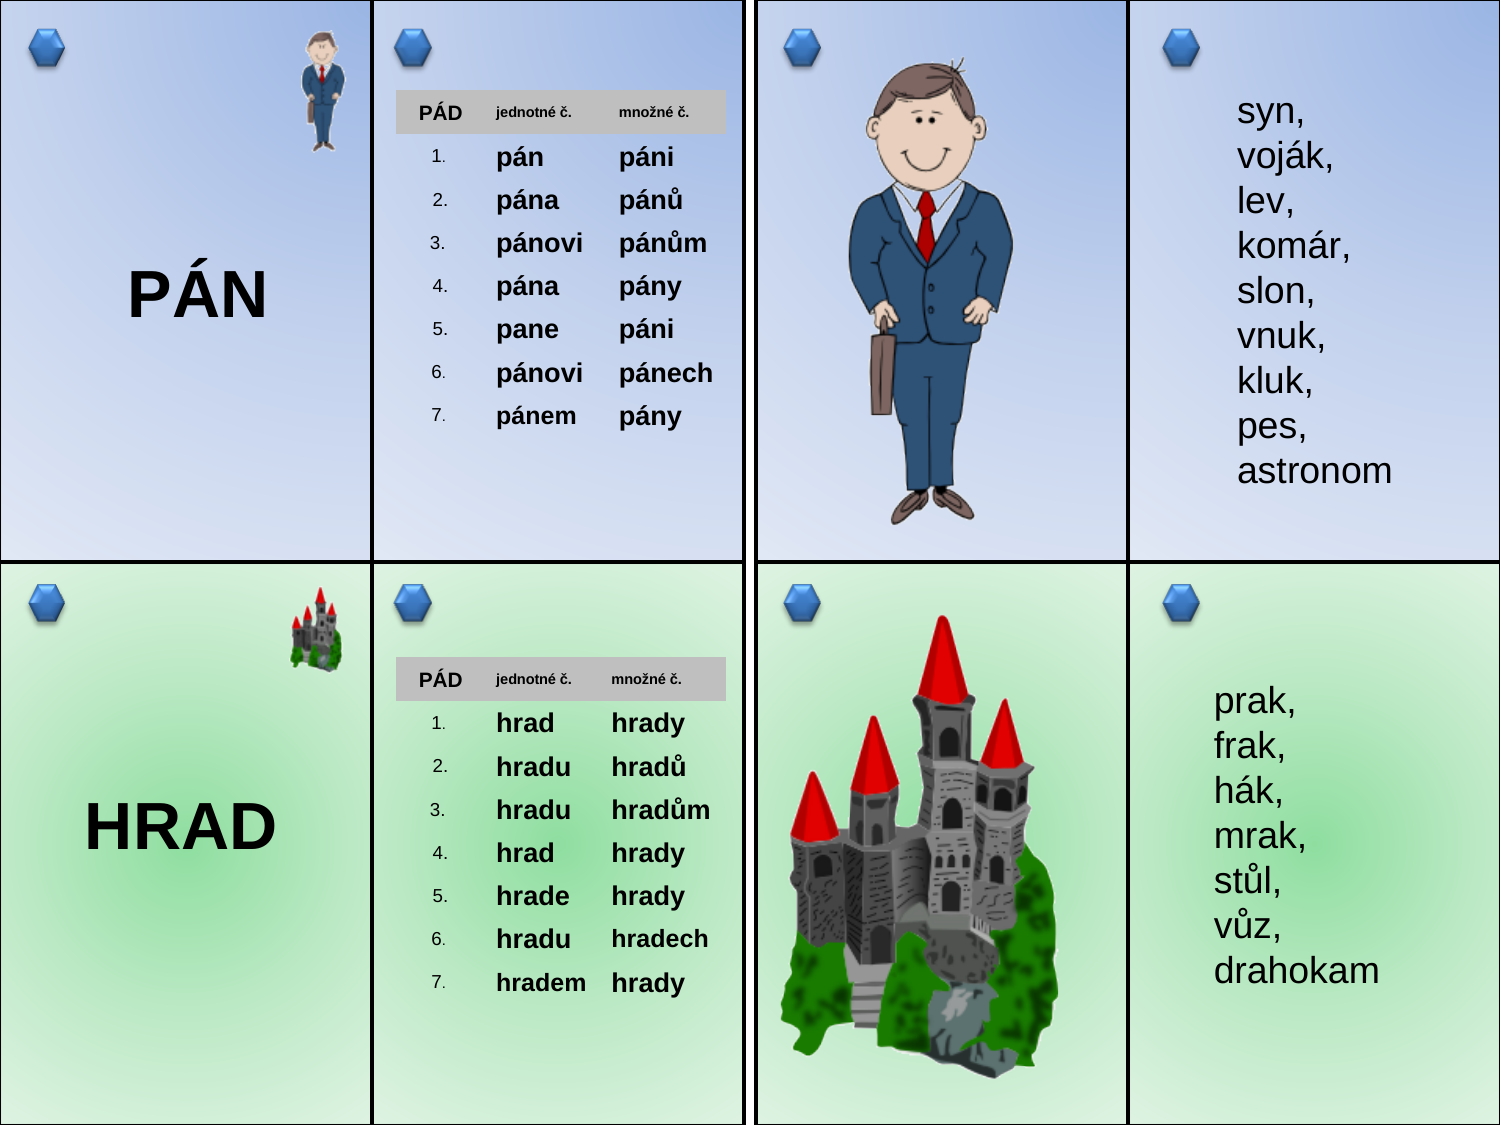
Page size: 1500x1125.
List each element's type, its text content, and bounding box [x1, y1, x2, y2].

table_cell pánech [608, 350, 726, 393]
table_cell 3. [396, 220, 486, 263]
table_cell 6. [396, 916, 486, 960]
table_cell pánem [486, 393, 608, 436]
text_box prak, frak, hák, mrak, stůl, vůz, drahokam [1198, 668, 1400, 1000]
table_cell 4. [396, 263, 486, 306]
table_header množné č. [601, 657, 726, 701]
table_cell hradům [601, 787, 726, 830]
table_cell hrady [601, 701, 726, 744]
table_cell páni [608, 134, 726, 177]
table_cell 4. [396, 830, 486, 873]
text_box HRAD [70, 774, 293, 871]
table_cell hrady [601, 873, 726, 916]
table_header jednotné č. [486, 657, 601, 701]
table_cell 1. [396, 134, 486, 177]
table_cell hradem [486, 960, 601, 1003]
table_cell pánovi [486, 220, 608, 263]
table_cell hrady [601, 960, 726, 1003]
table_cell hradech [601, 916, 726, 960]
table_header jednotné č. [486, 90, 608, 134]
table_header PÁD [396, 90, 486, 134]
table_cell hrad [486, 830, 601, 873]
table_cell pána [486, 177, 608, 220]
table_cell hrade [486, 873, 601, 916]
table_cell pánů [608, 177, 726, 220]
table_cell 5. [396, 306, 486, 350]
table_cell hradu [486, 916, 601, 960]
table_cell 7. [396, 393, 486, 436]
table_cell 2. [396, 744, 486, 787]
table_cell pány [608, 263, 726, 306]
table_cell 2. [396, 177, 486, 220]
table_cell hradů [601, 744, 726, 787]
text_box PÁN [113, 243, 284, 339]
table_cell hradu [486, 744, 601, 787]
table_cell 1. [396, 701, 486, 744]
table_cell hrady [601, 830, 726, 873]
picture [0, 0, 747, 1125]
table_cell 3. [396, 787, 486, 830]
table_cell hradu [486, 787, 601, 830]
table_header PÁD [396, 657, 486, 701]
table_cell pán [486, 134, 608, 177]
table_cell pánovi [486, 350, 608, 393]
table_header množné č. [608, 90, 726, 134]
table_cell 6. [396, 350, 486, 393]
table_cell 7. [396, 960, 486, 1003]
table_cell páni [608, 306, 726, 350]
table_cell pane [486, 306, 608, 350]
table_cell pány [608, 393, 726, 436]
table_cell pána [486, 263, 608, 306]
table_cell 5. [396, 873, 486, 916]
table_cell hrad [486, 701, 601, 744]
picture [753, 0, 1500, 1125]
text_box syn, voják, lev, komár, slon, vnuk, kluk, pes, astronom [1222, 78, 1412, 499]
table_cell pánům [608, 220, 726, 263]
